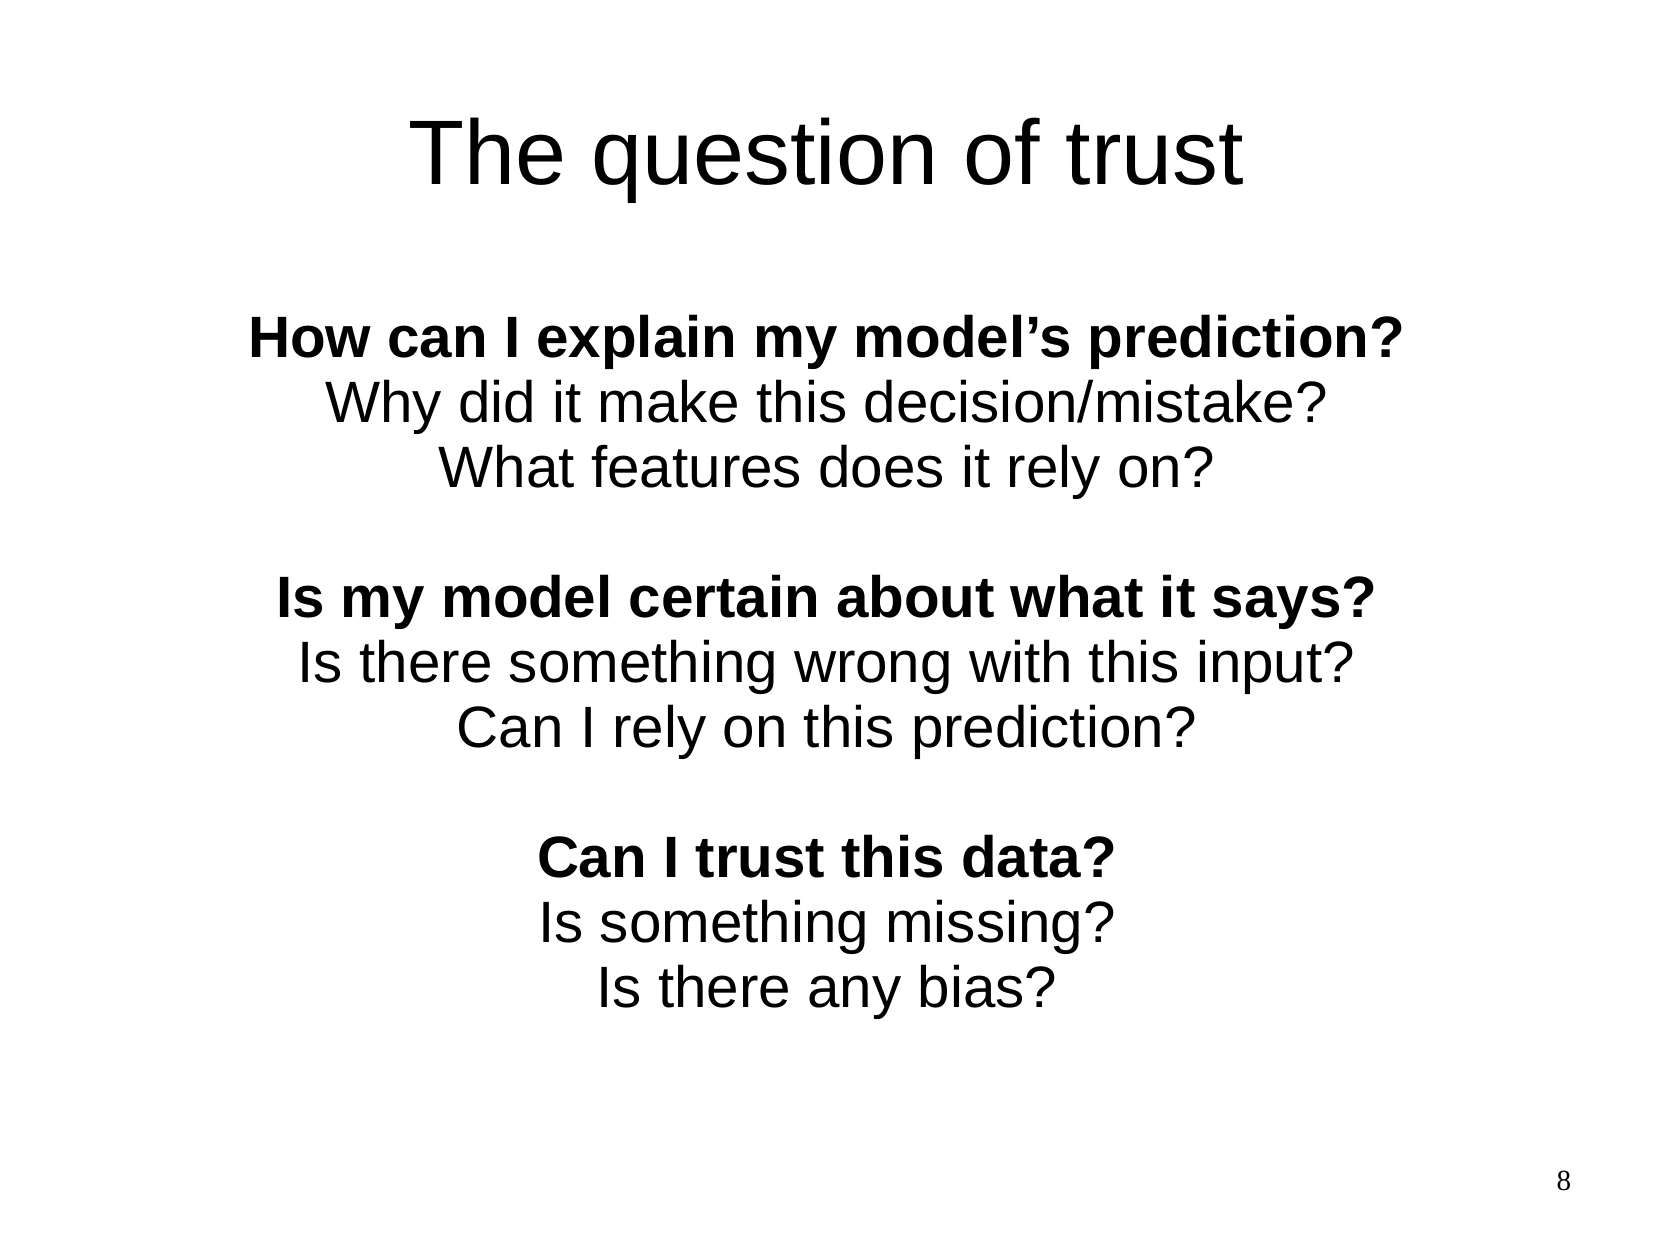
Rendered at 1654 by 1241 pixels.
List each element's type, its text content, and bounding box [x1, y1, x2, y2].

subtitle How can I explain my model’s prediction? Why did it make this decision/mistake? What features does it rely on? Is my model certain about what it says? Is there something wrong with this input? Can I rely on this prediction? Can I trust this data? Is something missing? Is there any bias? [147, 215, 1507, 1111]
title The question of trust [82, 49, 1571, 257]
